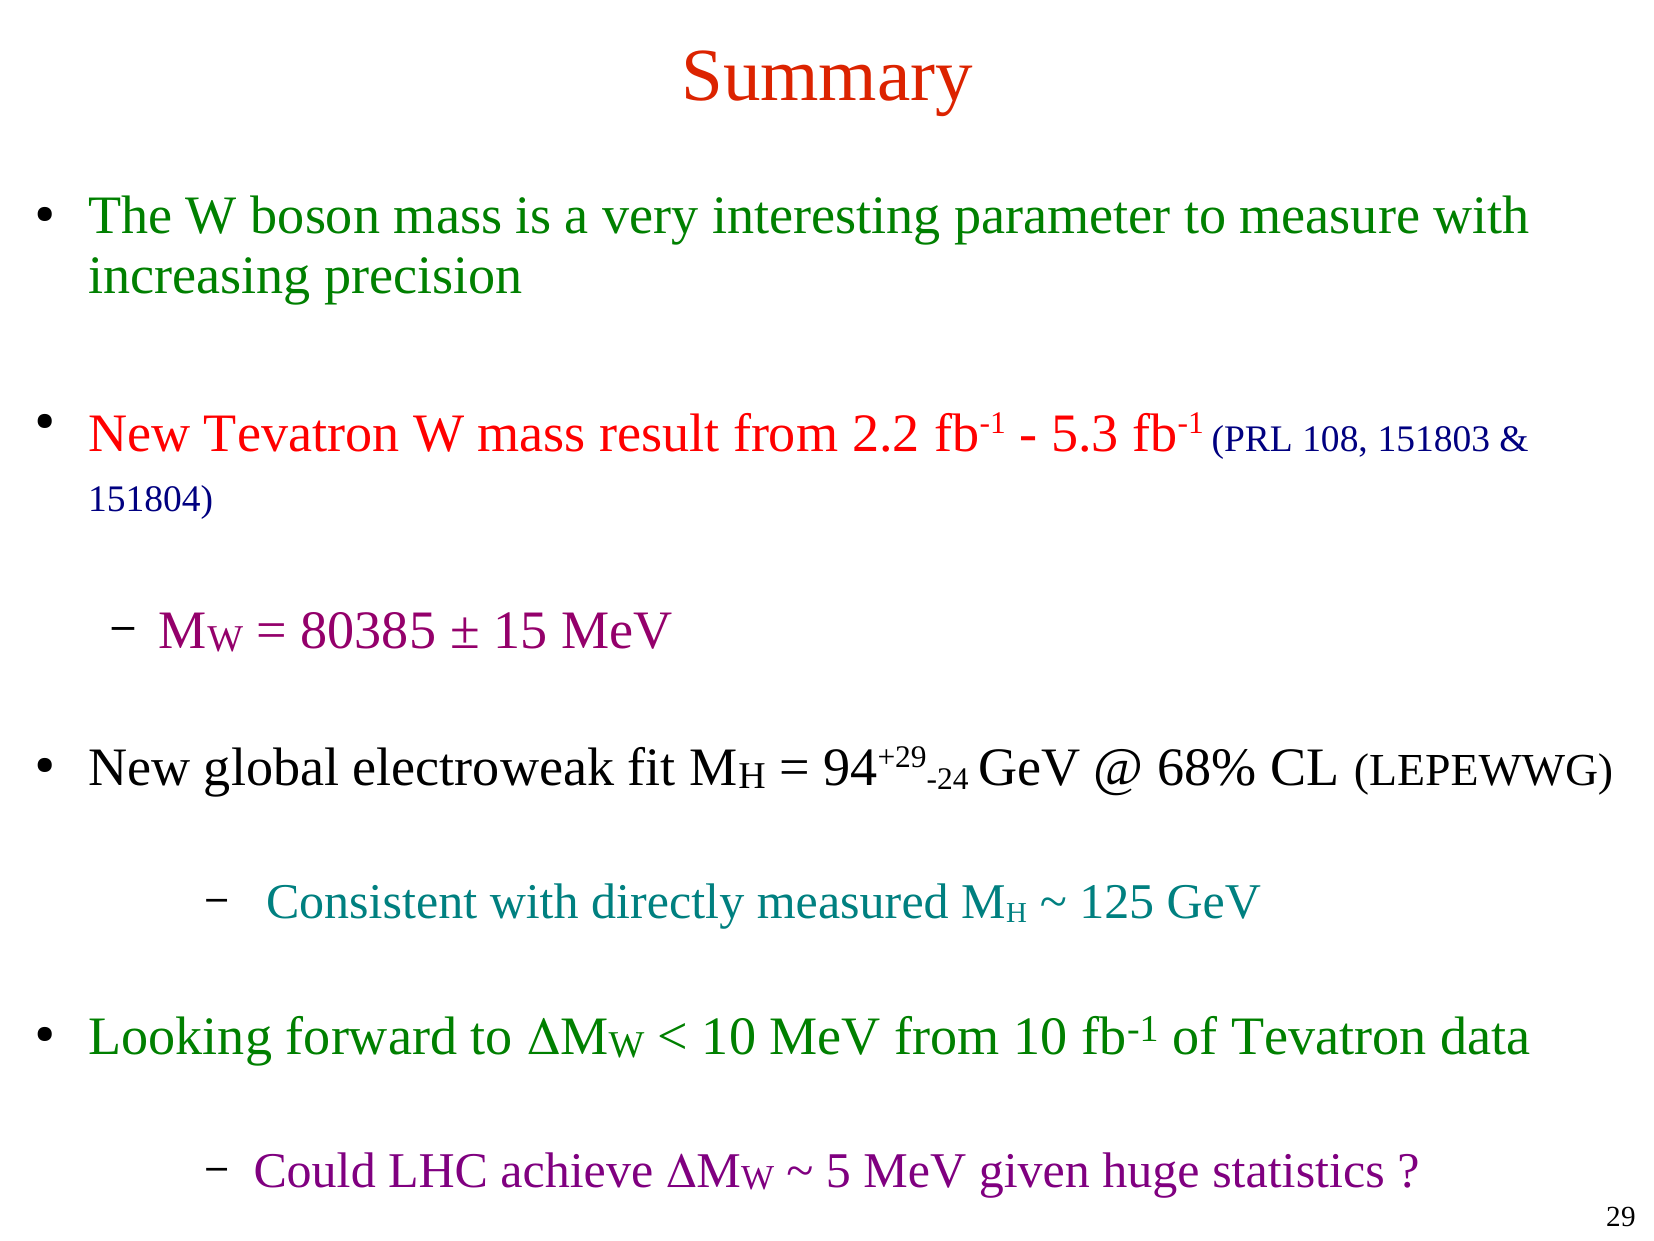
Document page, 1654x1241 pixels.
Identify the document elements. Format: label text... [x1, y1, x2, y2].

list The W boson mass is a very interesting parameter to measure with increasing precision New Tevatron W mass result from 2.2 fb-1 - 5.3 fb-1 (PRL 108, 151803 & 151804) MW = 80385 ± 15 MeV New global electroweak fit MH = 94+29-24 GeV @ 68% CL (LEPEWWG) Consistent with directly measured MH ~ 125 GeV Looking forward to ΔMW < 10 MeV from 10 fb-1 of Tevatron data Could LHC achieve ΔMW ~ 5 MeV given huge statistics ? [17, 185, 1654, 1214]
title Summary [121, 0, 1534, 151]
